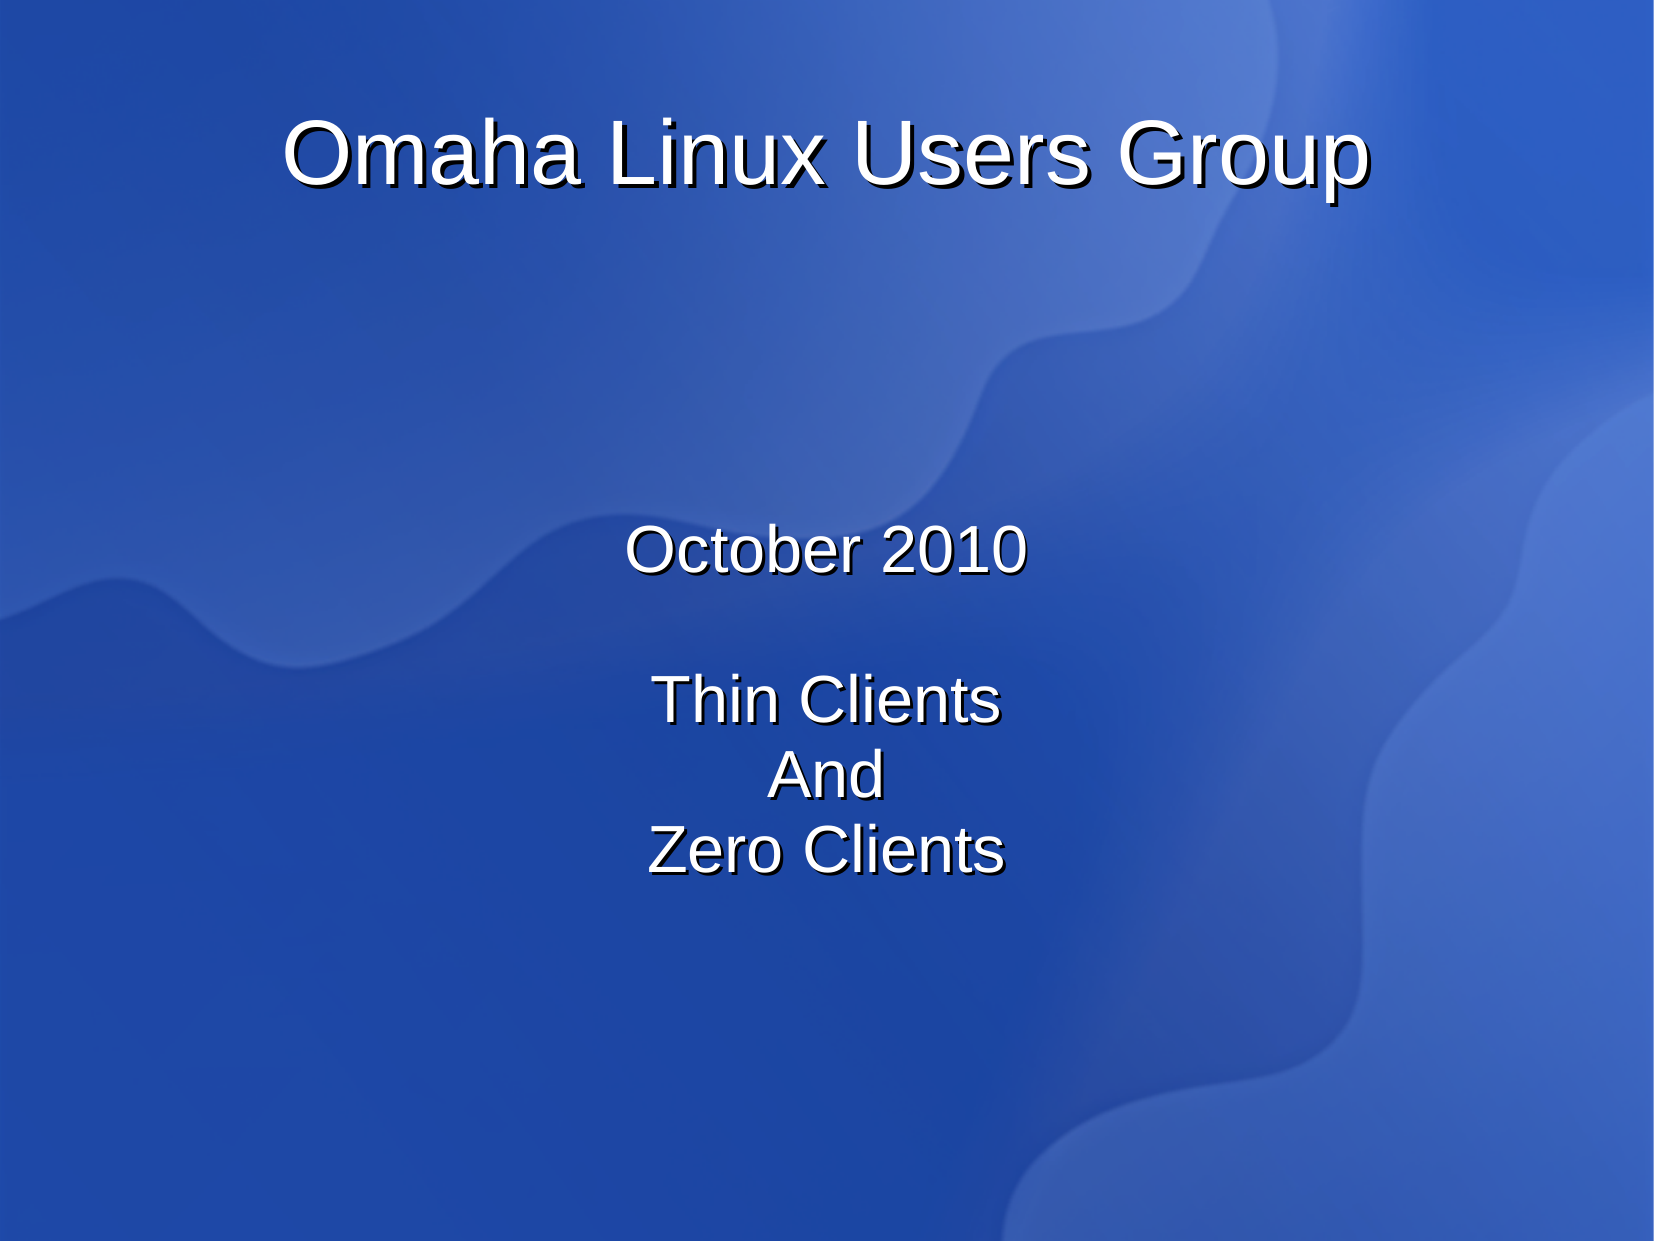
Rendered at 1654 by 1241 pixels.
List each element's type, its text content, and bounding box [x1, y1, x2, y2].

picture [0, 0, 1654, 1241]
subtitle October 2010 Thin Clients And Zero Clients [82, 297, 1571, 1102]
title Omaha Linux Users Group [82, 49, 1571, 257]
